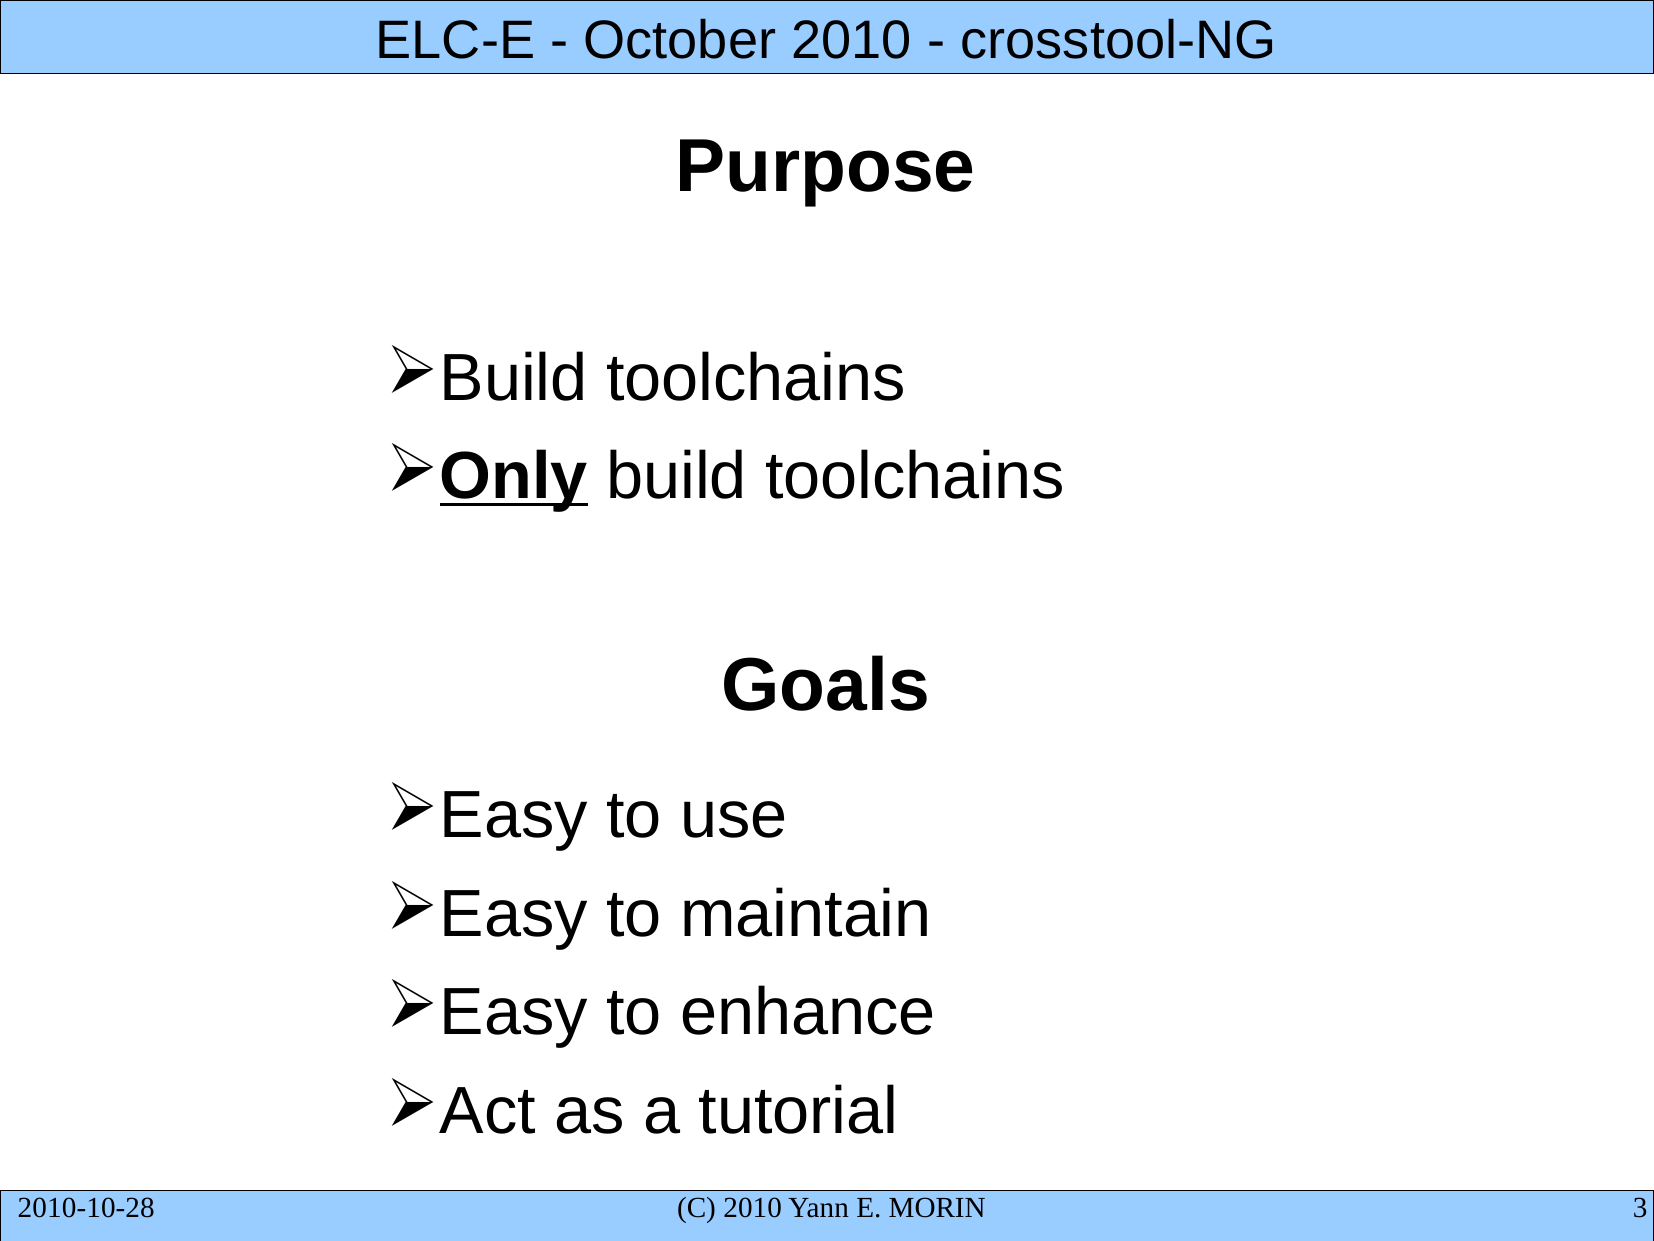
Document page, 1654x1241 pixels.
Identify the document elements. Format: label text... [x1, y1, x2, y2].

title ELC-E - October 2010 - crosstool-NG [82, 0, 1571, 79]
list Build toolchains Only build toolchains [368, 339, 1152, 563]
list Easy to use Easy to maintain Easy to enhance Act as a tutorial [368, 777, 1152, 1148]
list Purpose [167, 123, 1467, 222]
list Goals [167, 642, 1467, 742]
